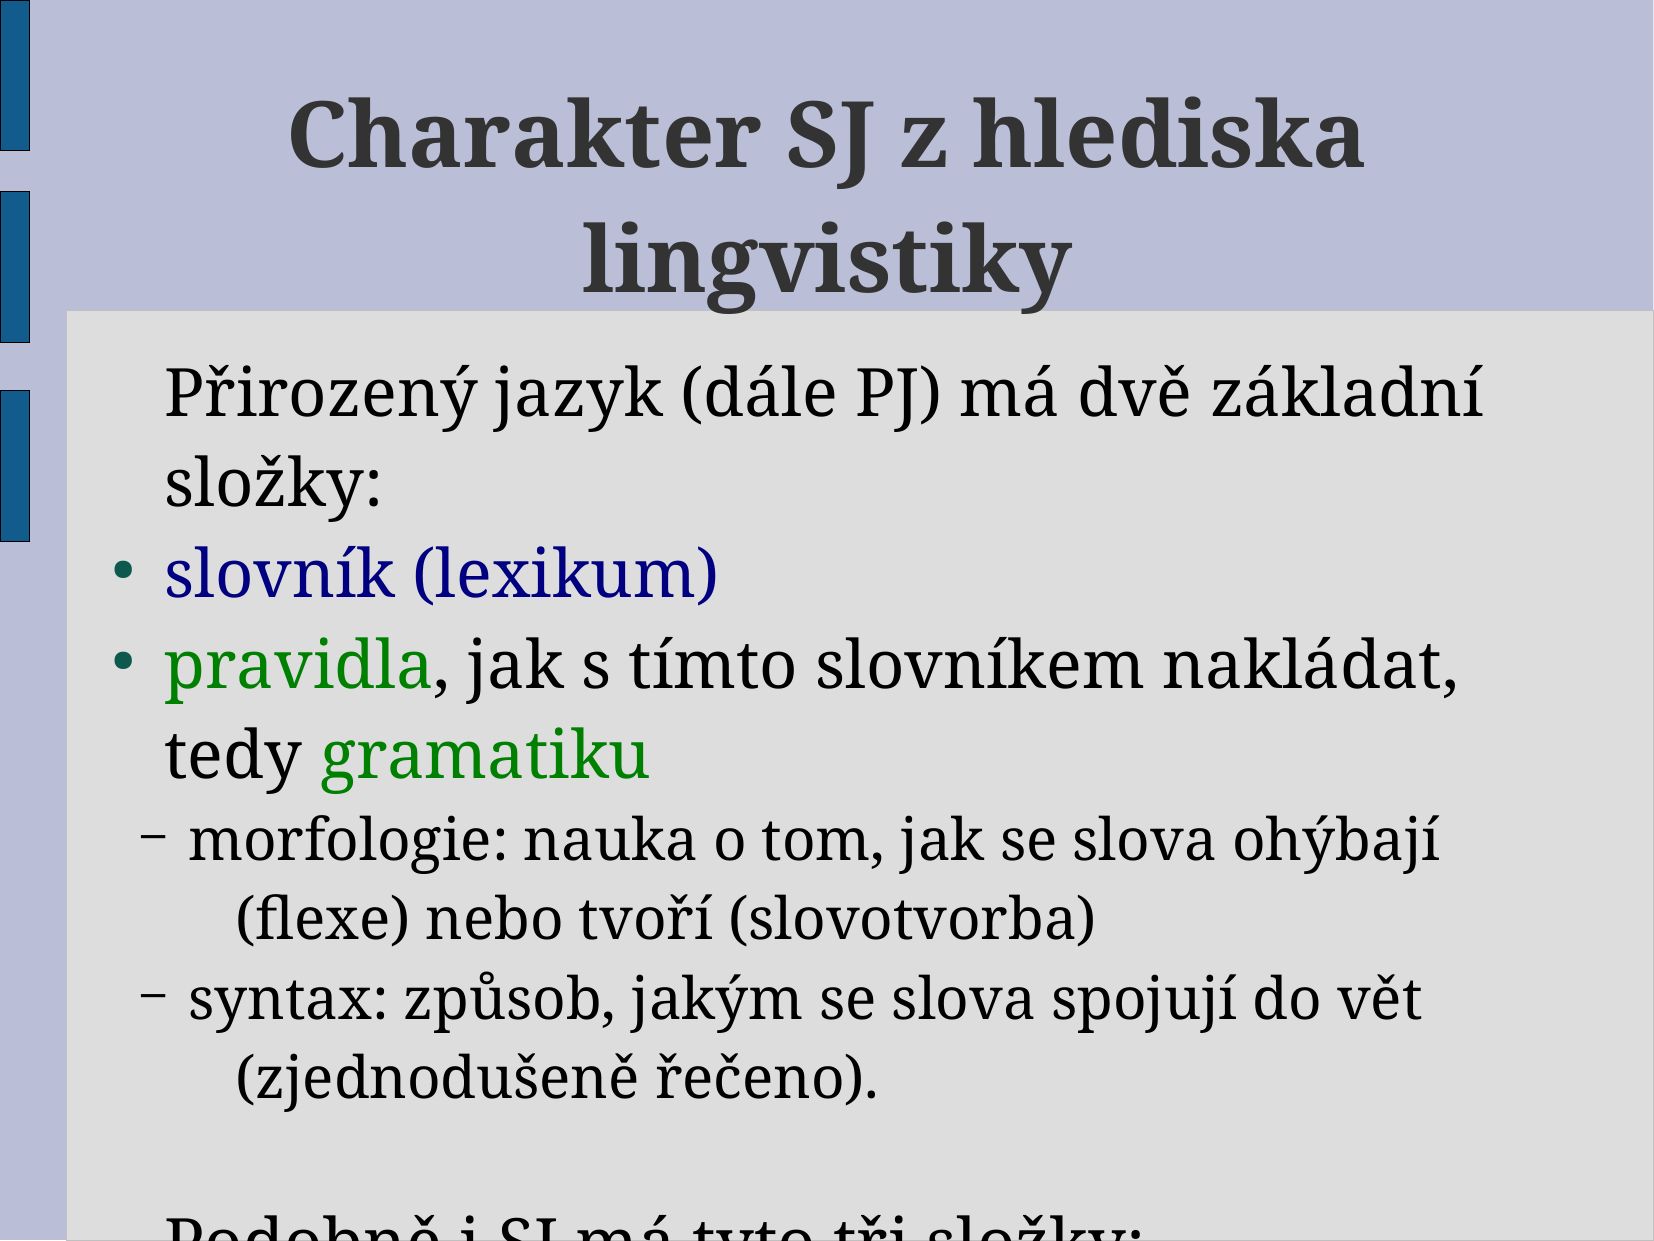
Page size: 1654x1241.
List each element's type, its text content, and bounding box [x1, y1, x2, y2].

title Charakter SJ z hlediska lingvistiky [121, 90, 1534, 299]
list Přirozený jazyk (dále PJ) má dvě základní složky: slovník (lexikum) pravidla, jak s tímto slovníkem nakládat, tedy gramatiku morfologie: nauka o tom, jak se slova ohýbají (flexe) nebo tvoří (slovotvorba) syntax: způsob, jakým se slova spojují do vět (zjednodušeně řečeno). Podobně i SJ má tyto tři složky: slovník, morfologii a syntax [93, 265, 1506, 1241]
